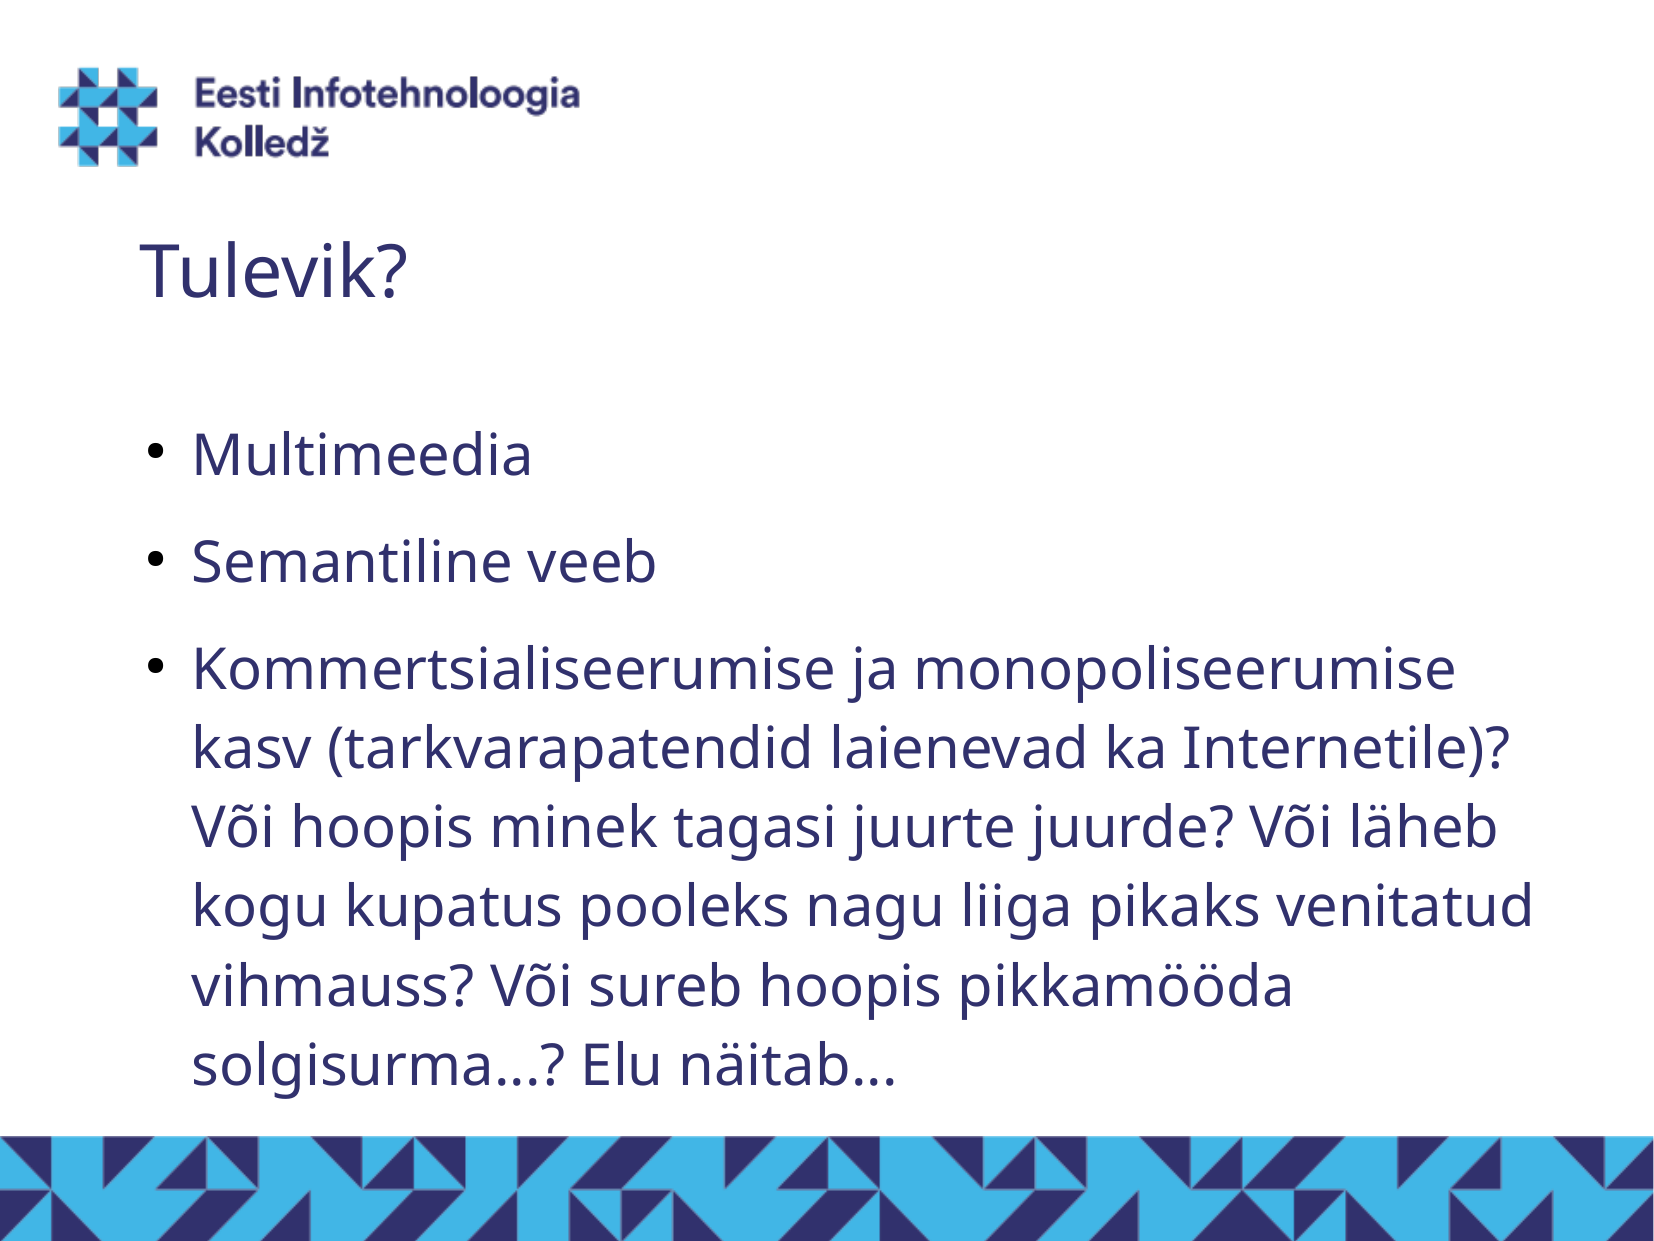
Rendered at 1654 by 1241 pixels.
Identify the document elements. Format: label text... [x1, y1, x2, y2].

list Multimeedia Semantiline veeb Kommertsialiseerumise ja monopoliseerumise kasv (tarkvarapatendid laienevad ka Internetile)? Või hoopis minek tagasi juurte juurde? Või läheb kogu kupatus pooleks nagu liiga pikaks venitatud vihmauss? Või sureb hoopis pikkamööda solgisurma...? Elu näitab... [129, 413, 1548, 1111]
title Tulevik? [139, 165, 1548, 372]
